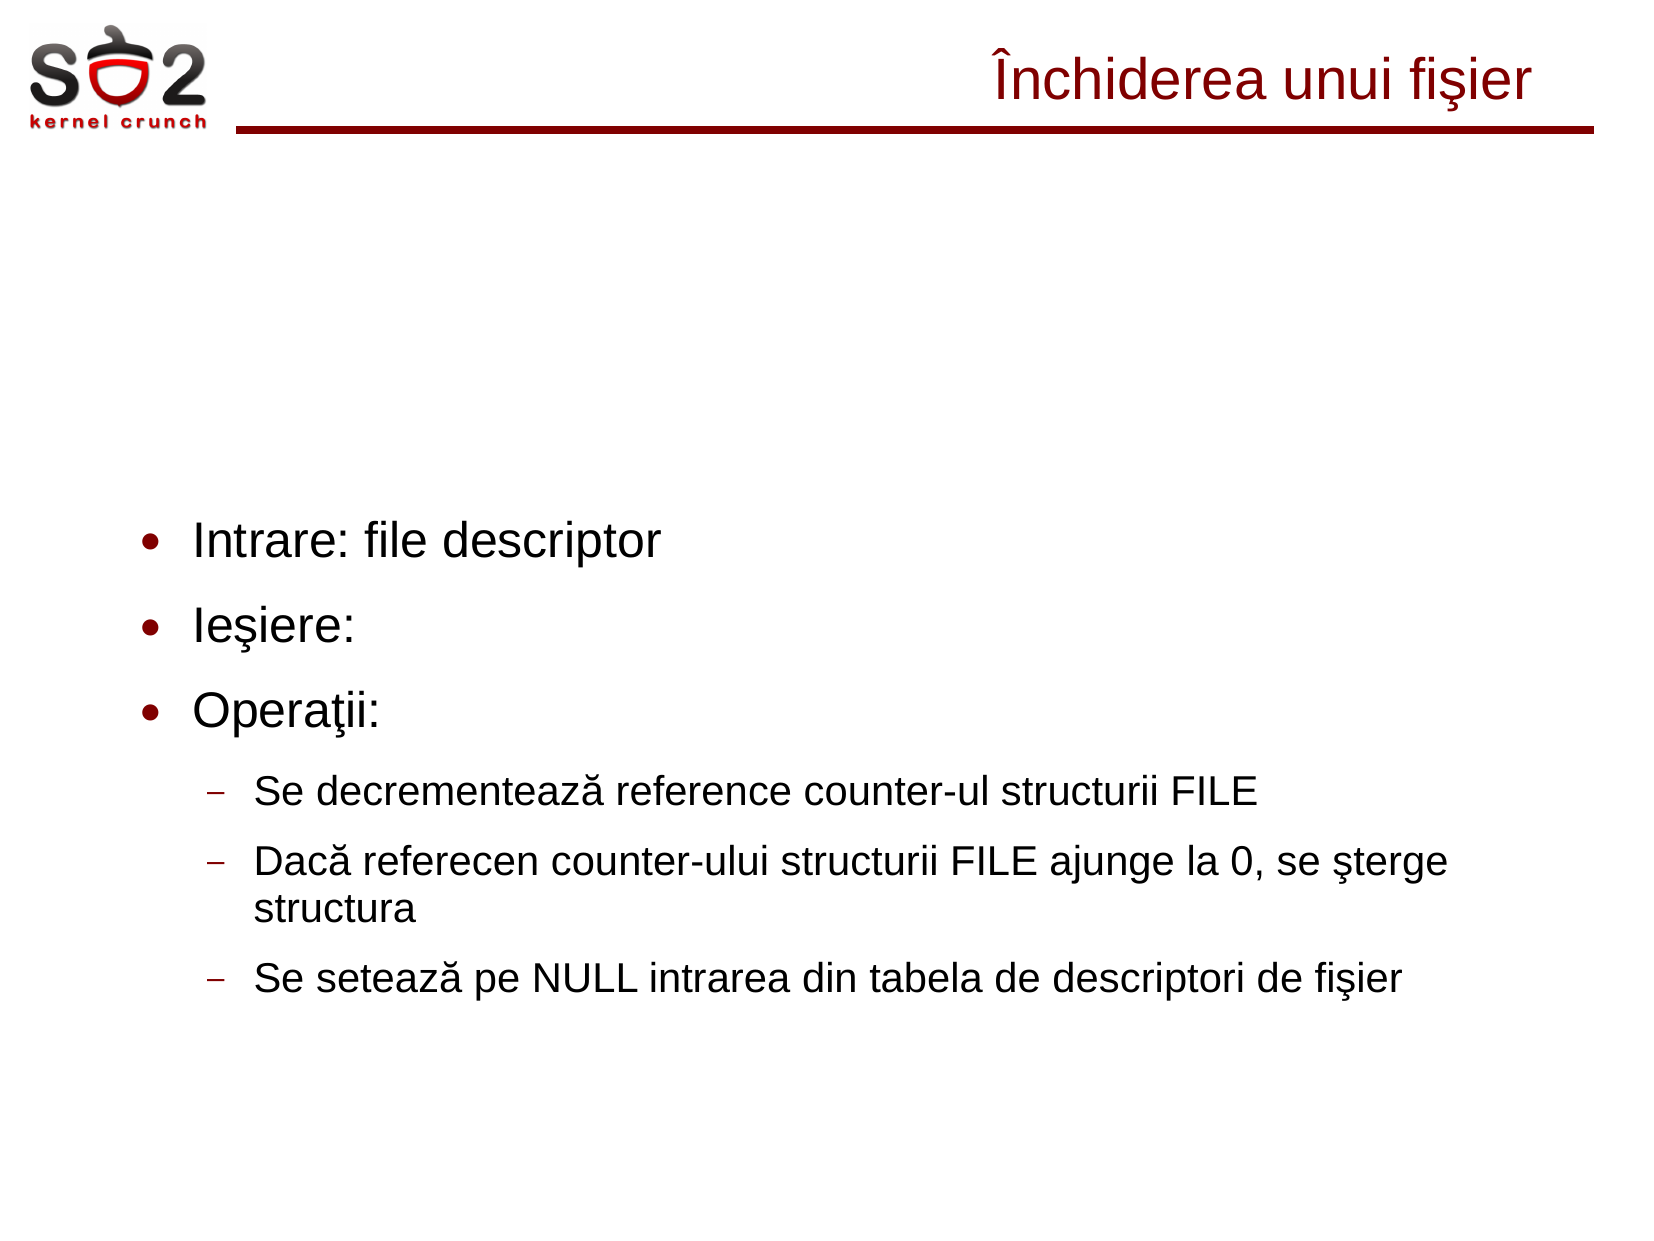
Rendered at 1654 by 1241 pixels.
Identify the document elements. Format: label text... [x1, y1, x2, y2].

title Închiderea unui fişier [121, 11, 1534, 148]
picture [29, 23, 121, 130]
list Intrare: file descriptor Ieşiere: Operaţii: Se decrementează reference counter-ul structurii FILE Dacă referecen counter-ului structurii FILE ajunge la 0, se şterge structura Se setează pe NULL intrarea din tabela de descriptori de fişier [121, 365, 1534, 1148]
